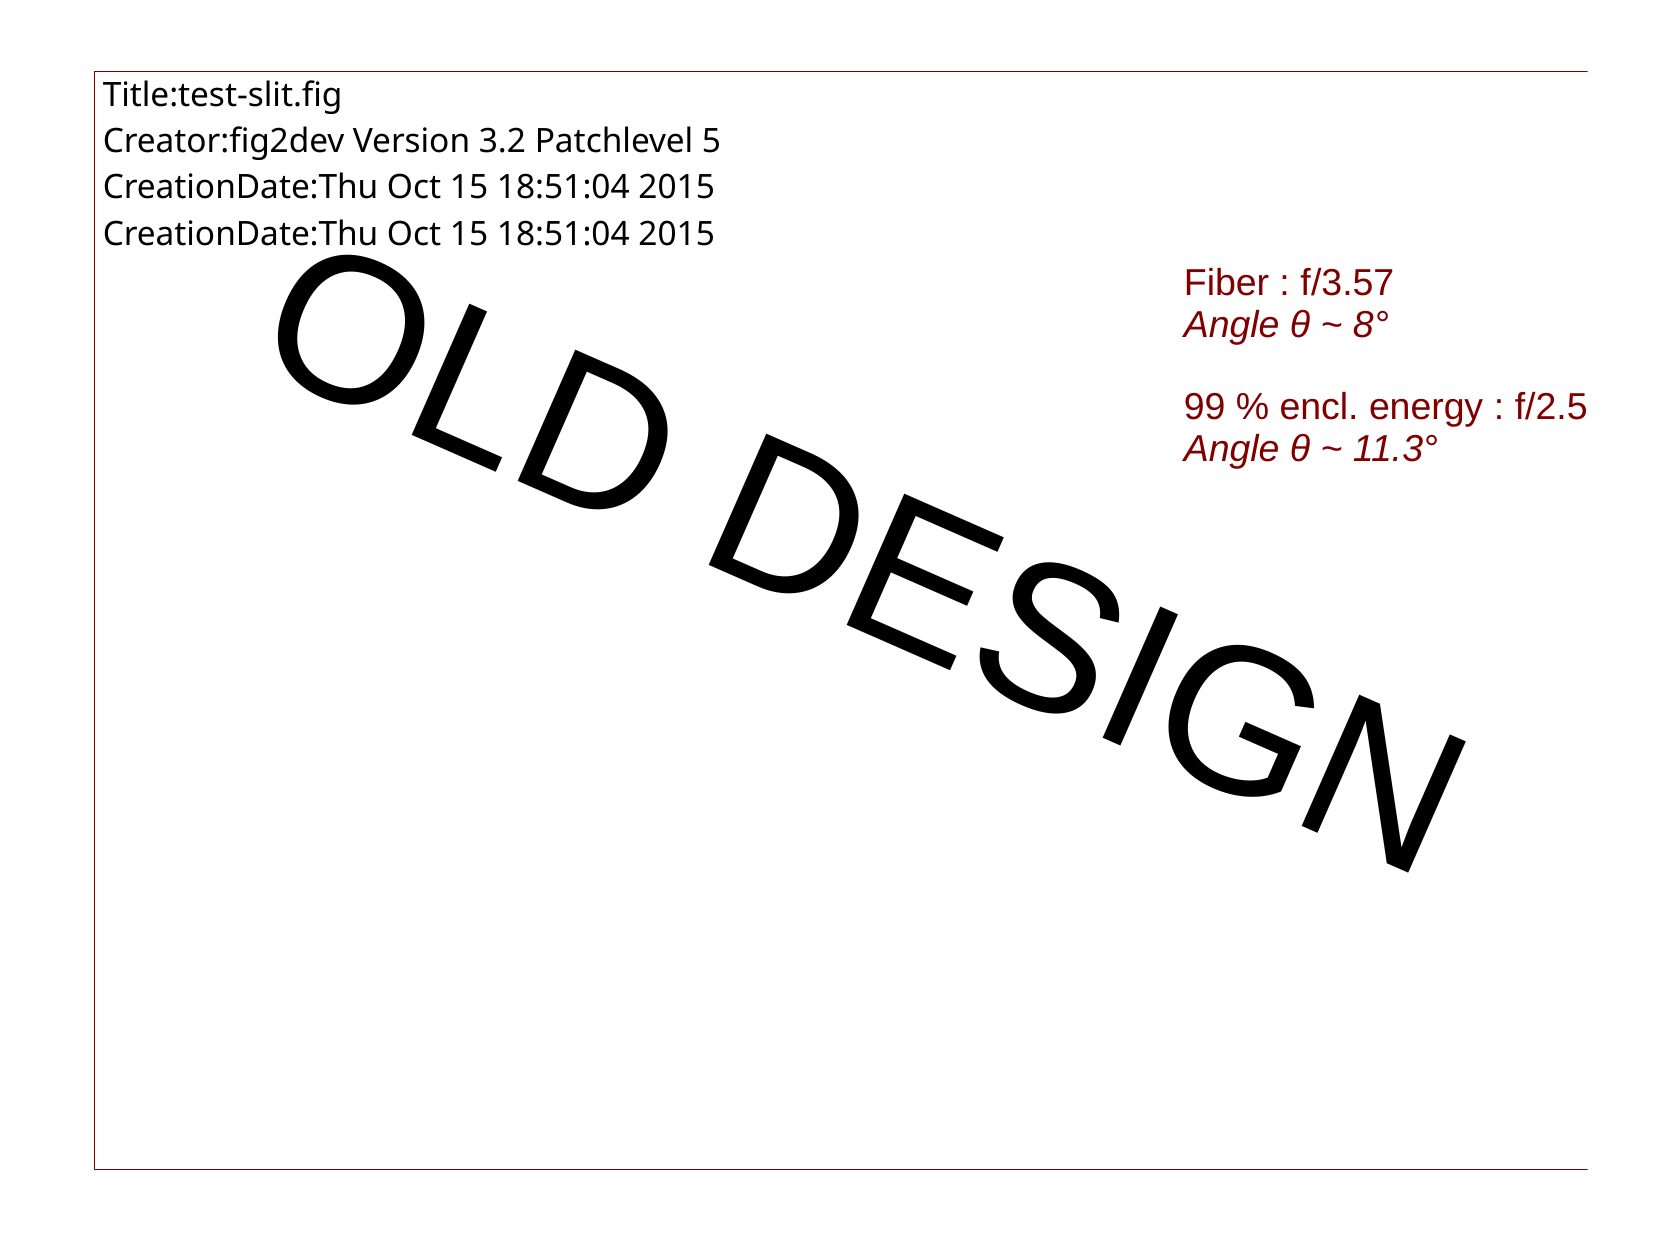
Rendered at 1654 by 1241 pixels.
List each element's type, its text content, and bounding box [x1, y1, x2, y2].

text_box Fiber : f/3.57 Angle θ ~ 8° [1169, 253, 1560, 353]
text_box 99 % encl. energy : f/2.5 Angle θ ~ 11.3° [1169, 377, 1654, 519]
picture [91, 69, 1588, 1170]
text_box OLD DESIGN [214, 178, 1590, 967]
